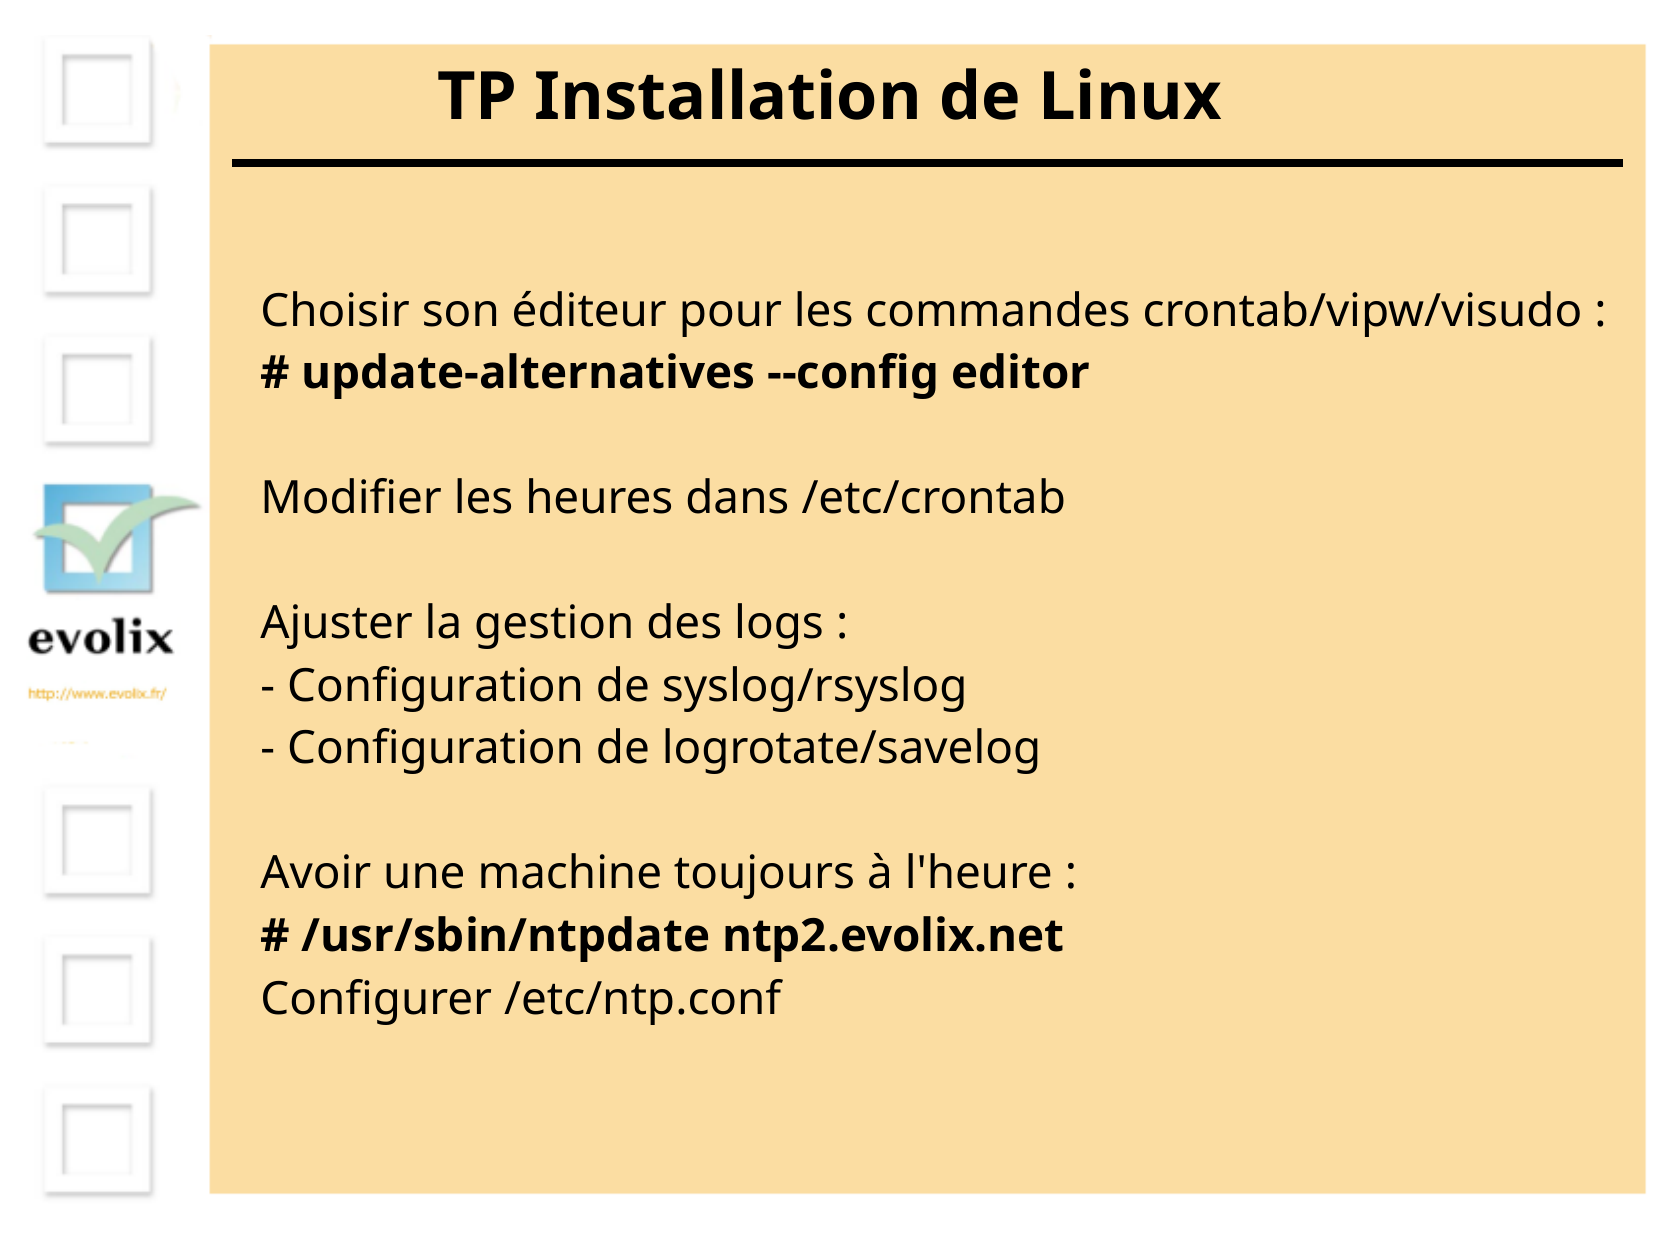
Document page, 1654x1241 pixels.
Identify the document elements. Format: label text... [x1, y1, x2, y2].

subtitle Choisir son éditeur pour les commandes crontab/vipw/visudo : # update-alternatives --config editor Modifier les heures dans /etc/crontab Ajuster la gestion des logs : - Configuration de syslog/rsyslog - Configuration de logrotate/savelog Avoir une machine toujours à l'heure : # /usr/sbin/ntpdate ntp2.evolix.net Configurer /etc/ntp.conf [185, 173, 1638, 1194]
title TP Installation de Linux [21, 18, 1638, 169]
picture [0, 35, 1654, 1204]
